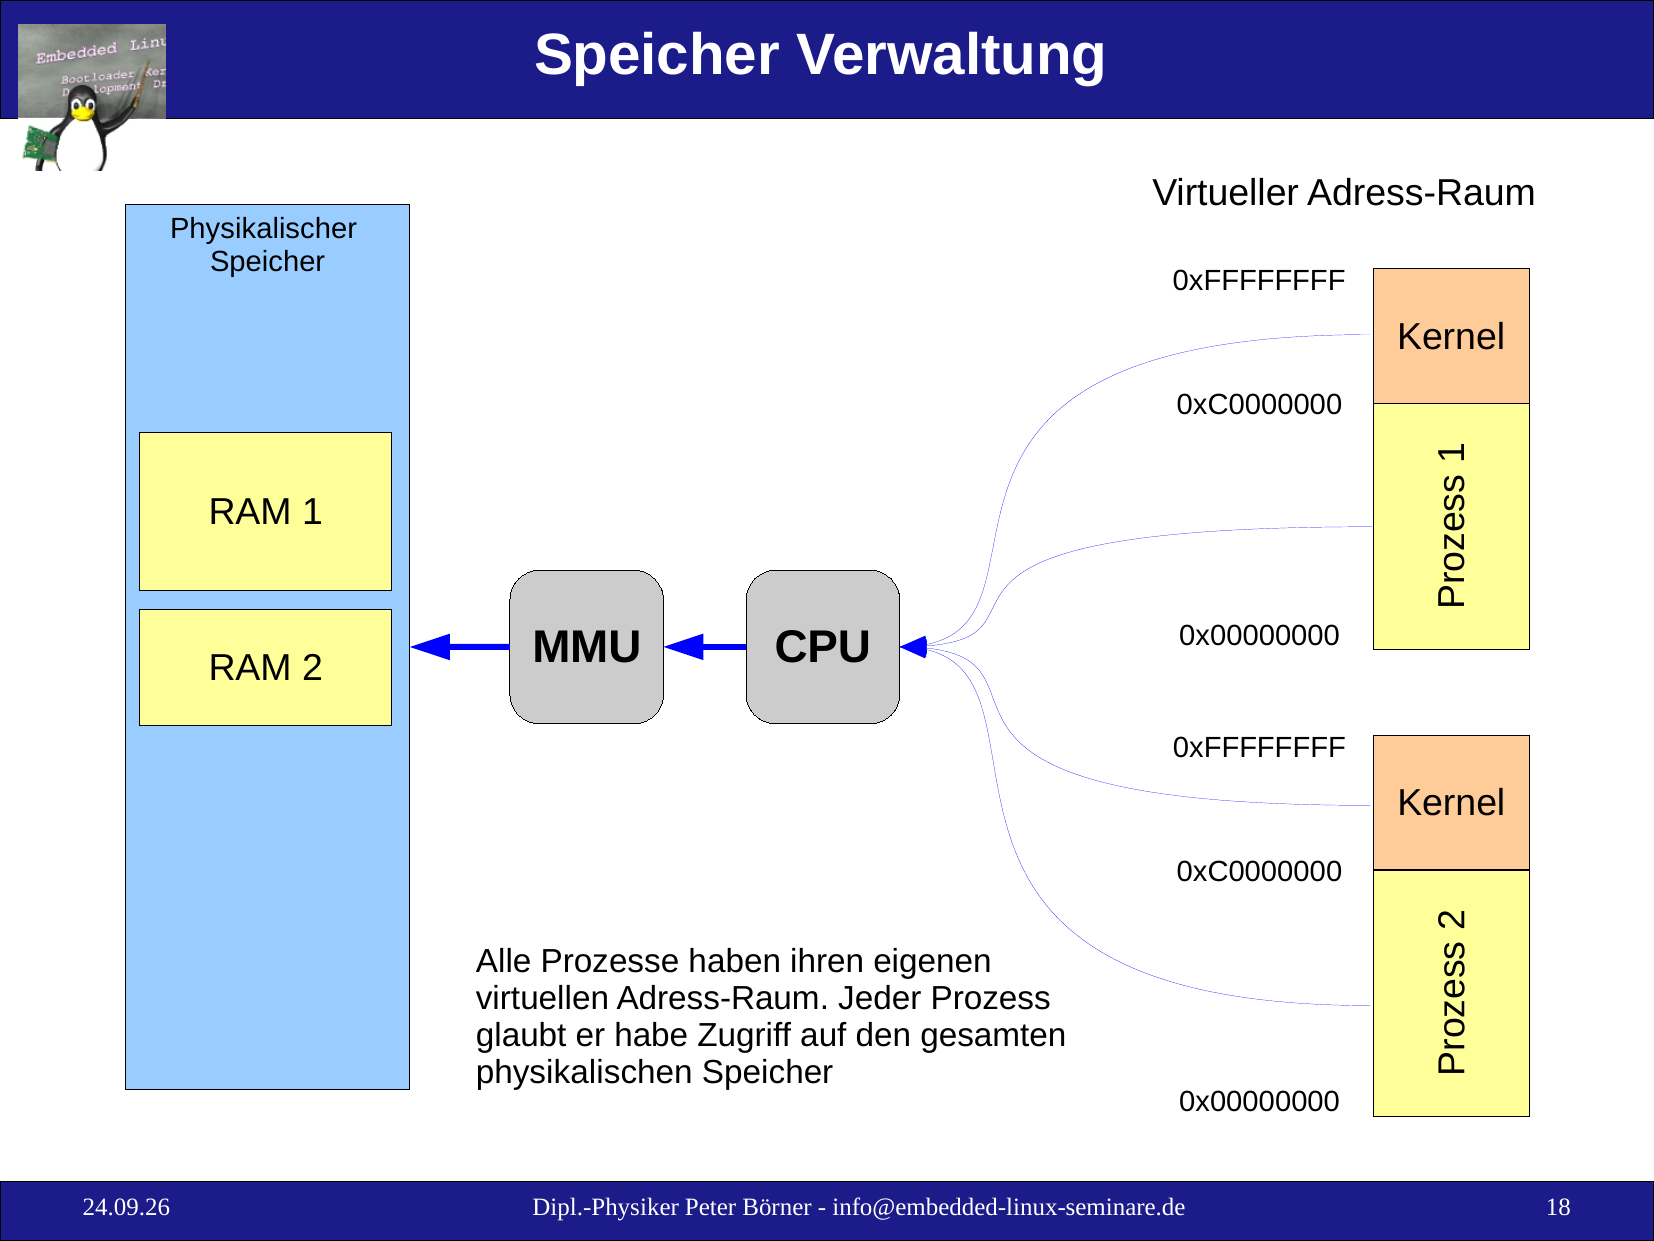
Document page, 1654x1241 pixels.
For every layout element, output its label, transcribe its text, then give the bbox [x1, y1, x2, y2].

text_box 0xC0000000 [1161, 847, 1358, 896]
text_box RAM 1 [139, 432, 392, 591]
text_box RAM 2 [139, 609, 392, 726]
text_box MMU [509, 570, 664, 724]
text_box 0xFFFFFFFF [1158, 723, 1361, 772]
text_box Prozess 2 [1373, 870, 1530, 1117]
text_box 0x00000000 [1164, 1077, 1356, 1126]
text_box Virtueller Adress-Raum [1137, 164, 1552, 222]
text_box 0xC0000000 [1161, 381, 1358, 429]
text_box Physikalischer Speicher [125, 204, 410, 1090]
text_box CPU [746, 570, 900, 724]
title Speicher Verwaltung [76, 19, 1565, 89]
text_box Alle Prozesse haben ihren eigenen virtuellen Adress-Raum. Jeder Prozess glaubt er habe Zugriff auf den gesamten physikalischen Speicher [460, 935, 1092, 1099]
picture [18, 24, 166, 171]
text_box Kernel [1373, 268, 1530, 404]
text_box 0xFFFFFFFF [1158, 257, 1361, 305]
text_box 0x00000000 [1164, 611, 1355, 659]
text_box Kernel [1373, 735, 1530, 870]
text_box Prozess 1 [1373, 404, 1530, 650]
